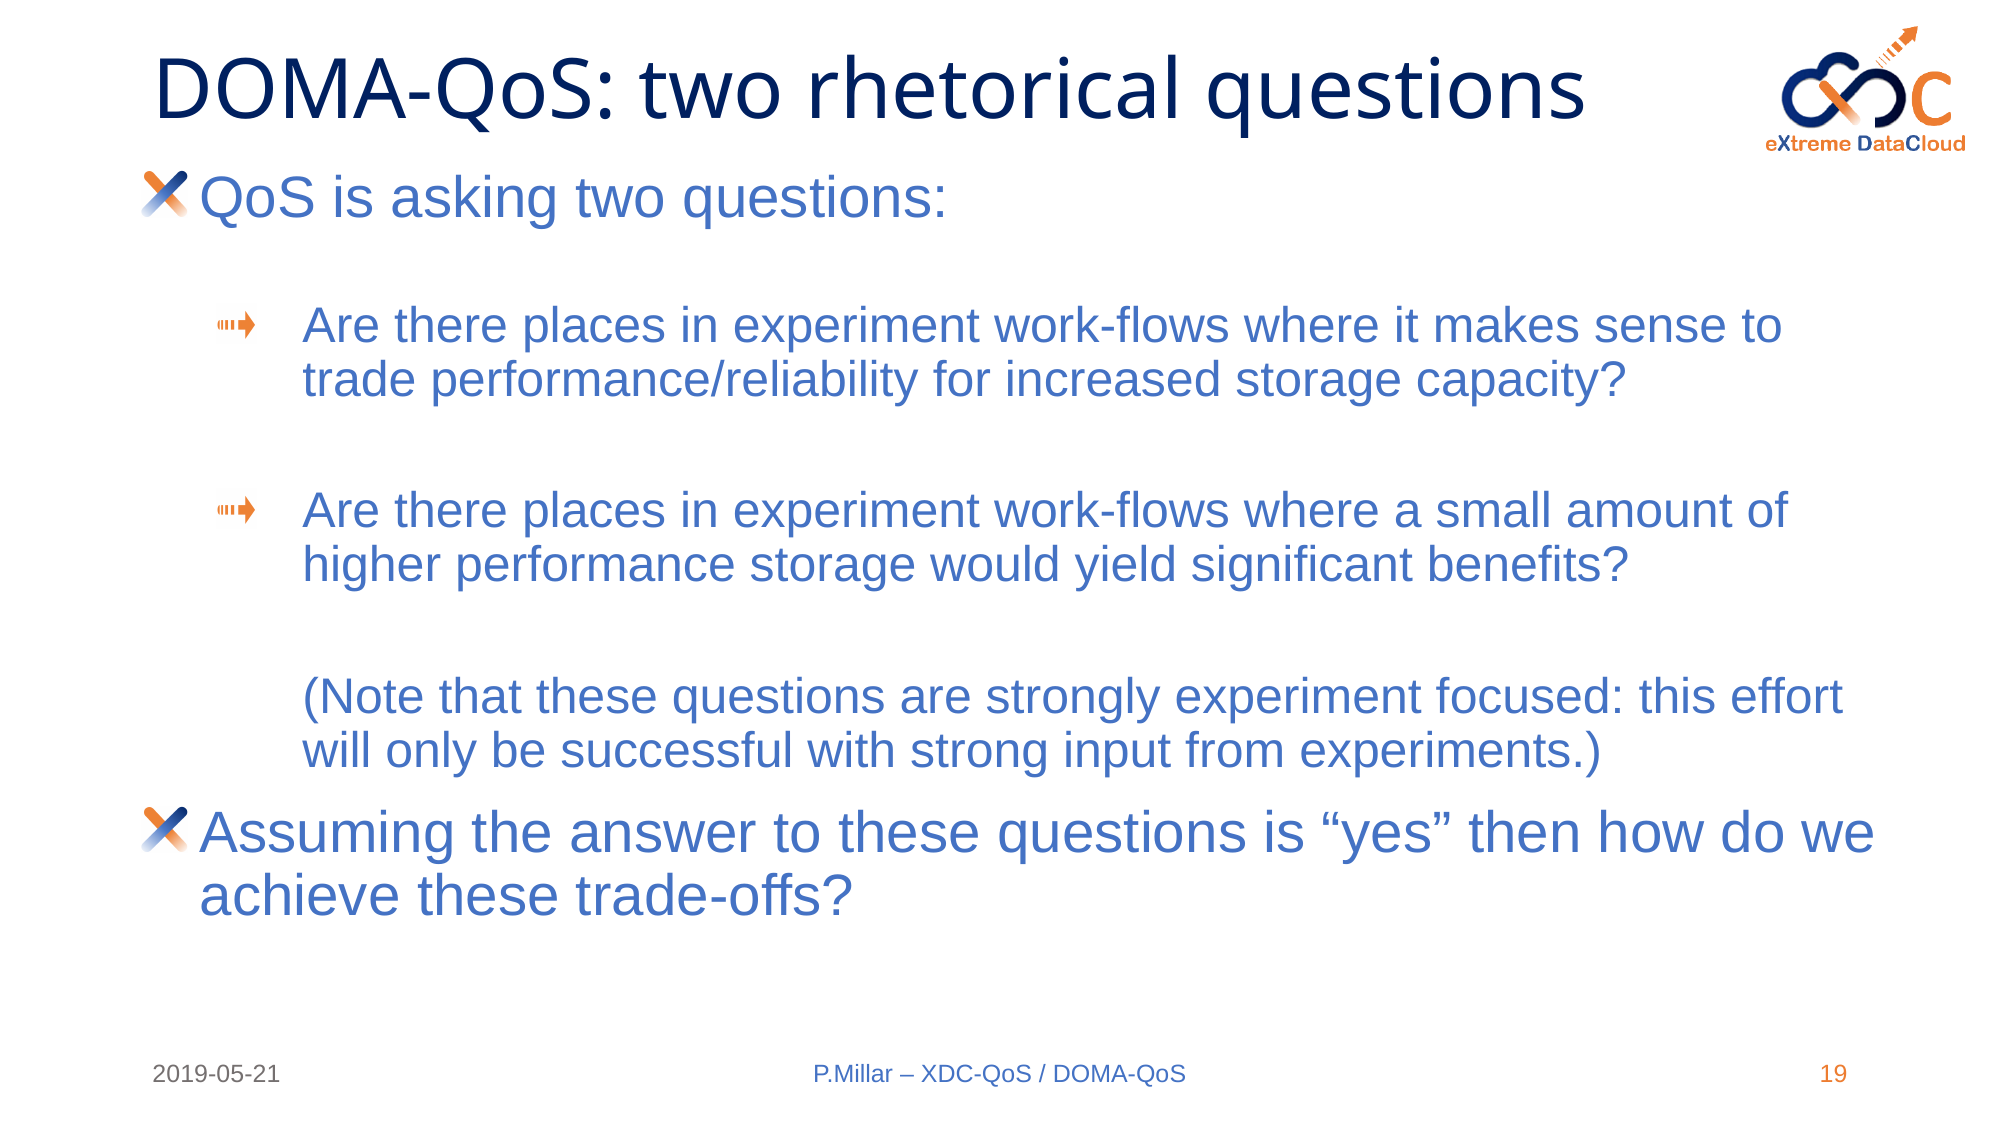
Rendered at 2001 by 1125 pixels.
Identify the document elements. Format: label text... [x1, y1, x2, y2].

picture [1777, 18, 1985, 170]
slide_number <number> [1412, 1042, 1863, 1103]
footer P.Millar – XDC-QoS / DOMA-QoS [662, 1042, 1338, 1103]
list QoS is asking two questions: Are there places in experiment work-flows where it makes sense to trade performance/reliability for increased storage capacity? Are there places in experiment work-flows where a small amount of higher performance storage would yield significant benefits? (Note that these questions are strongly experiment focused: this effort will only be successful with strong input from experiments.) Assuming the answer to these questions is “yes” then how do we achieve these trade-offs? [126, 151, 1905, 1017]
title DOMA-QoS: two rhetorical questions [137, 18, 1777, 151]
slide_number 2019-05-21 [137, 1042, 588, 1103]
